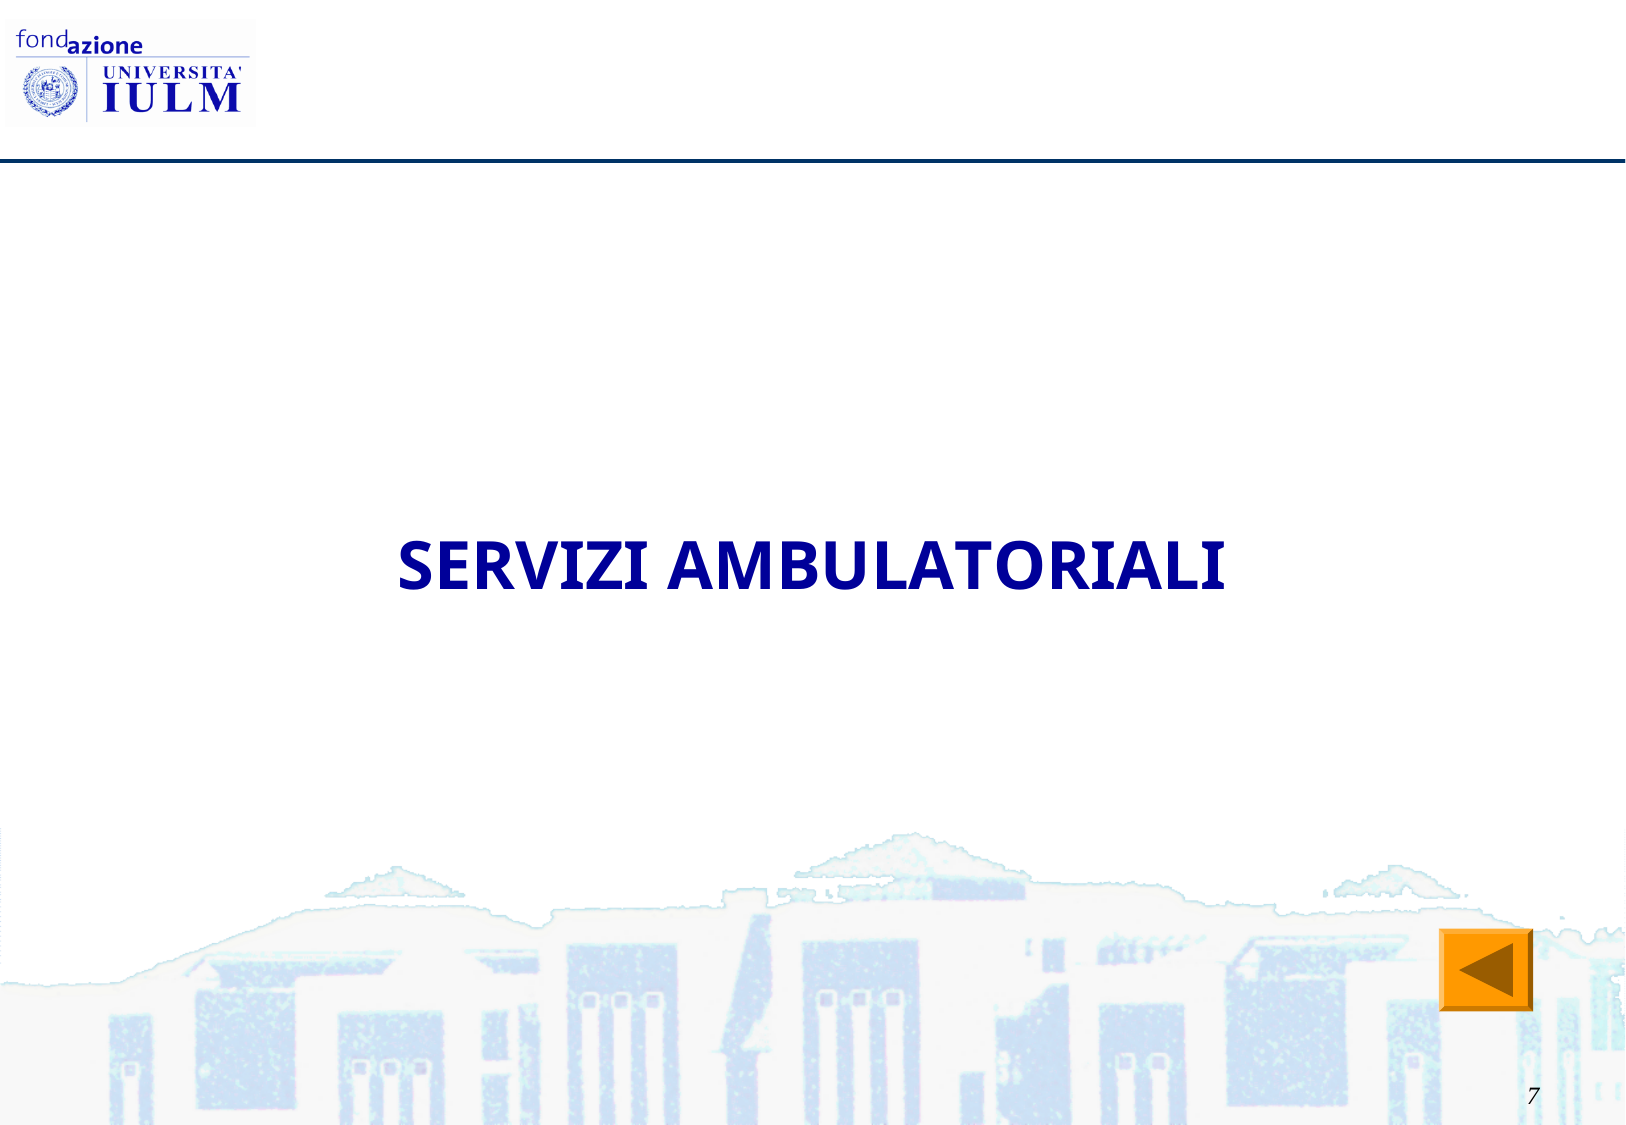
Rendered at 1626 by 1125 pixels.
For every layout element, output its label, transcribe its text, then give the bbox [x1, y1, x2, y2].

picture [5, 19, 256, 127]
text_box SERVIZI AMBULATORIALI [121, 469, 1504, 657]
text_box [1440, 928, 1534, 1012]
text_box 2012 N=20 2013 N=20 [1438, 928, 1445, 1012]
